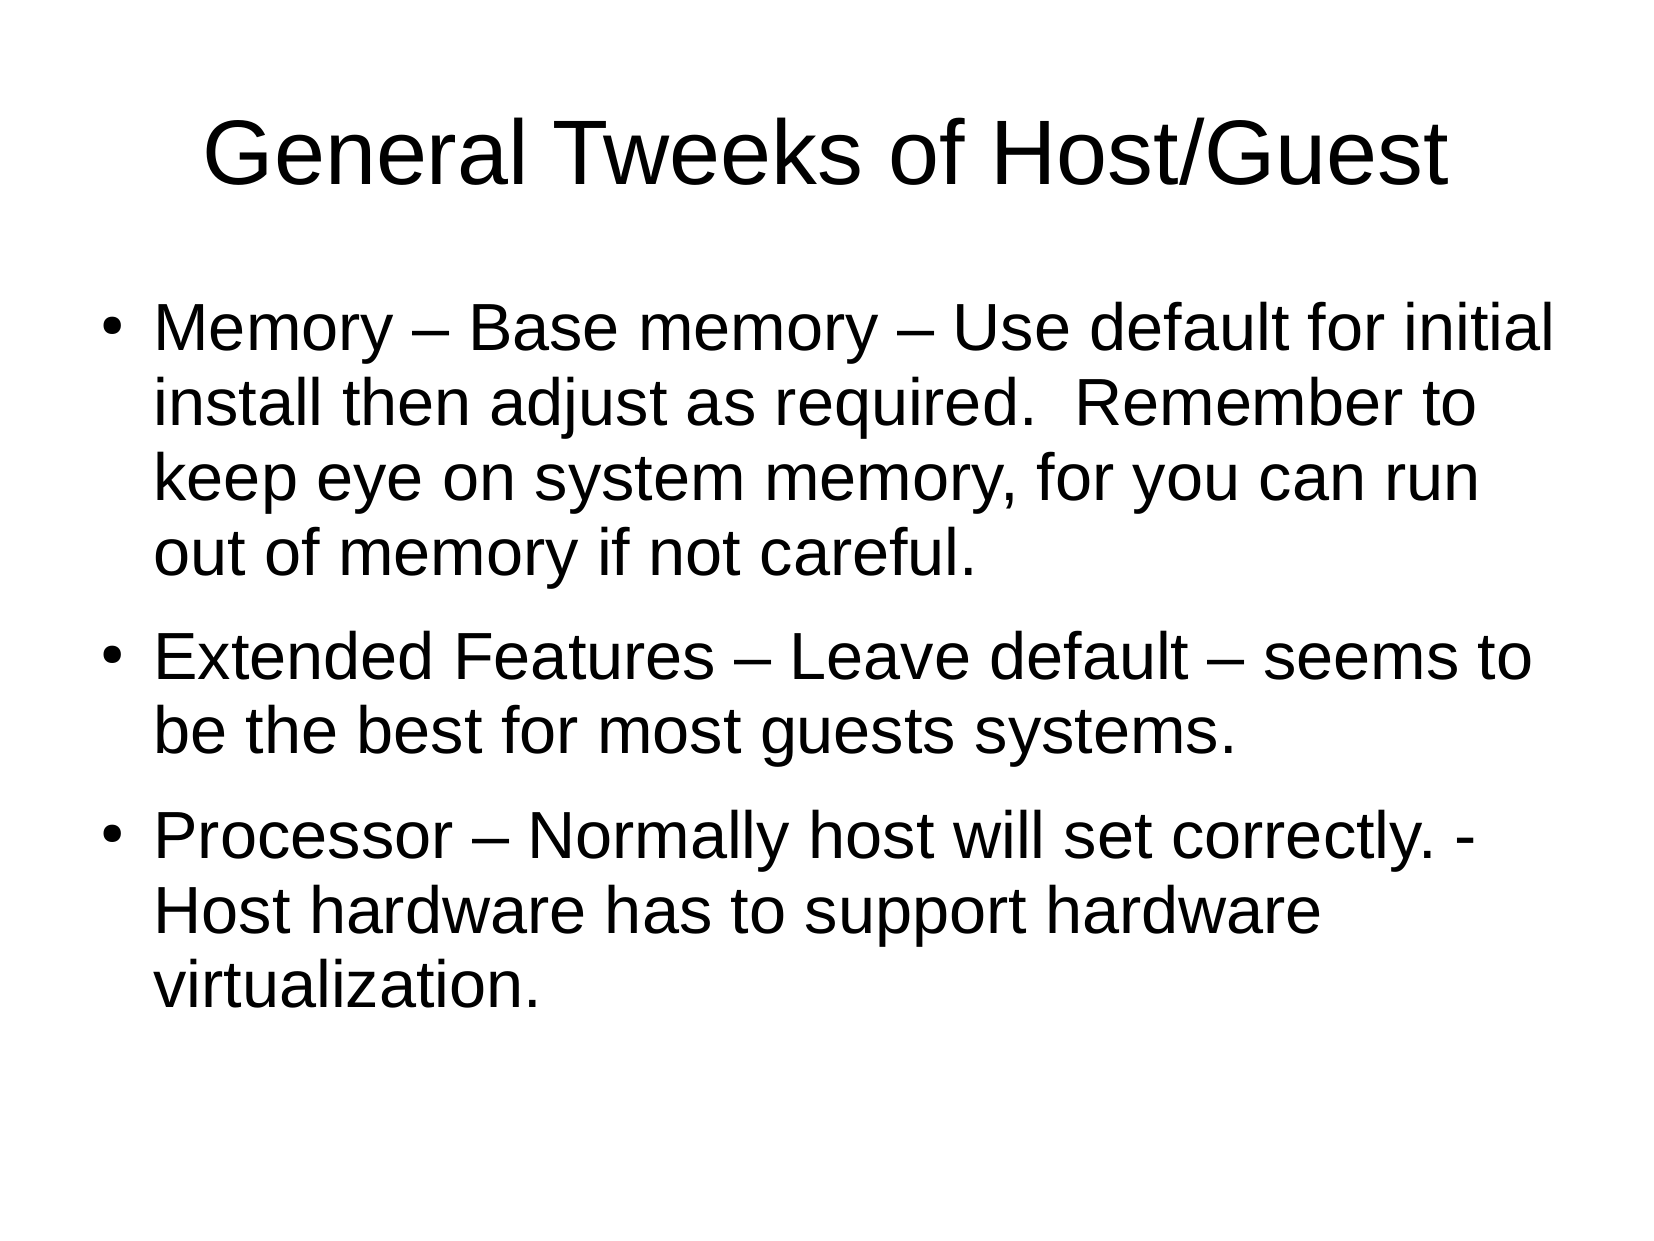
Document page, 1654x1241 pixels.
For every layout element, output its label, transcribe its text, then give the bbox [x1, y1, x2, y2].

title General Tweeks of Host/Guest [82, 56, 1571, 250]
list Memory – Base memory – Use default for initial install then adjust as required. Remember to keep eye on system memory, for you can run out of memory if not careful. Extended Features – Leave default – seems to be the best for most guests systems. Processor – Normally host will set correctly. - Host hardware has to support hardware virtualization. [82, 290, 1571, 1109]
